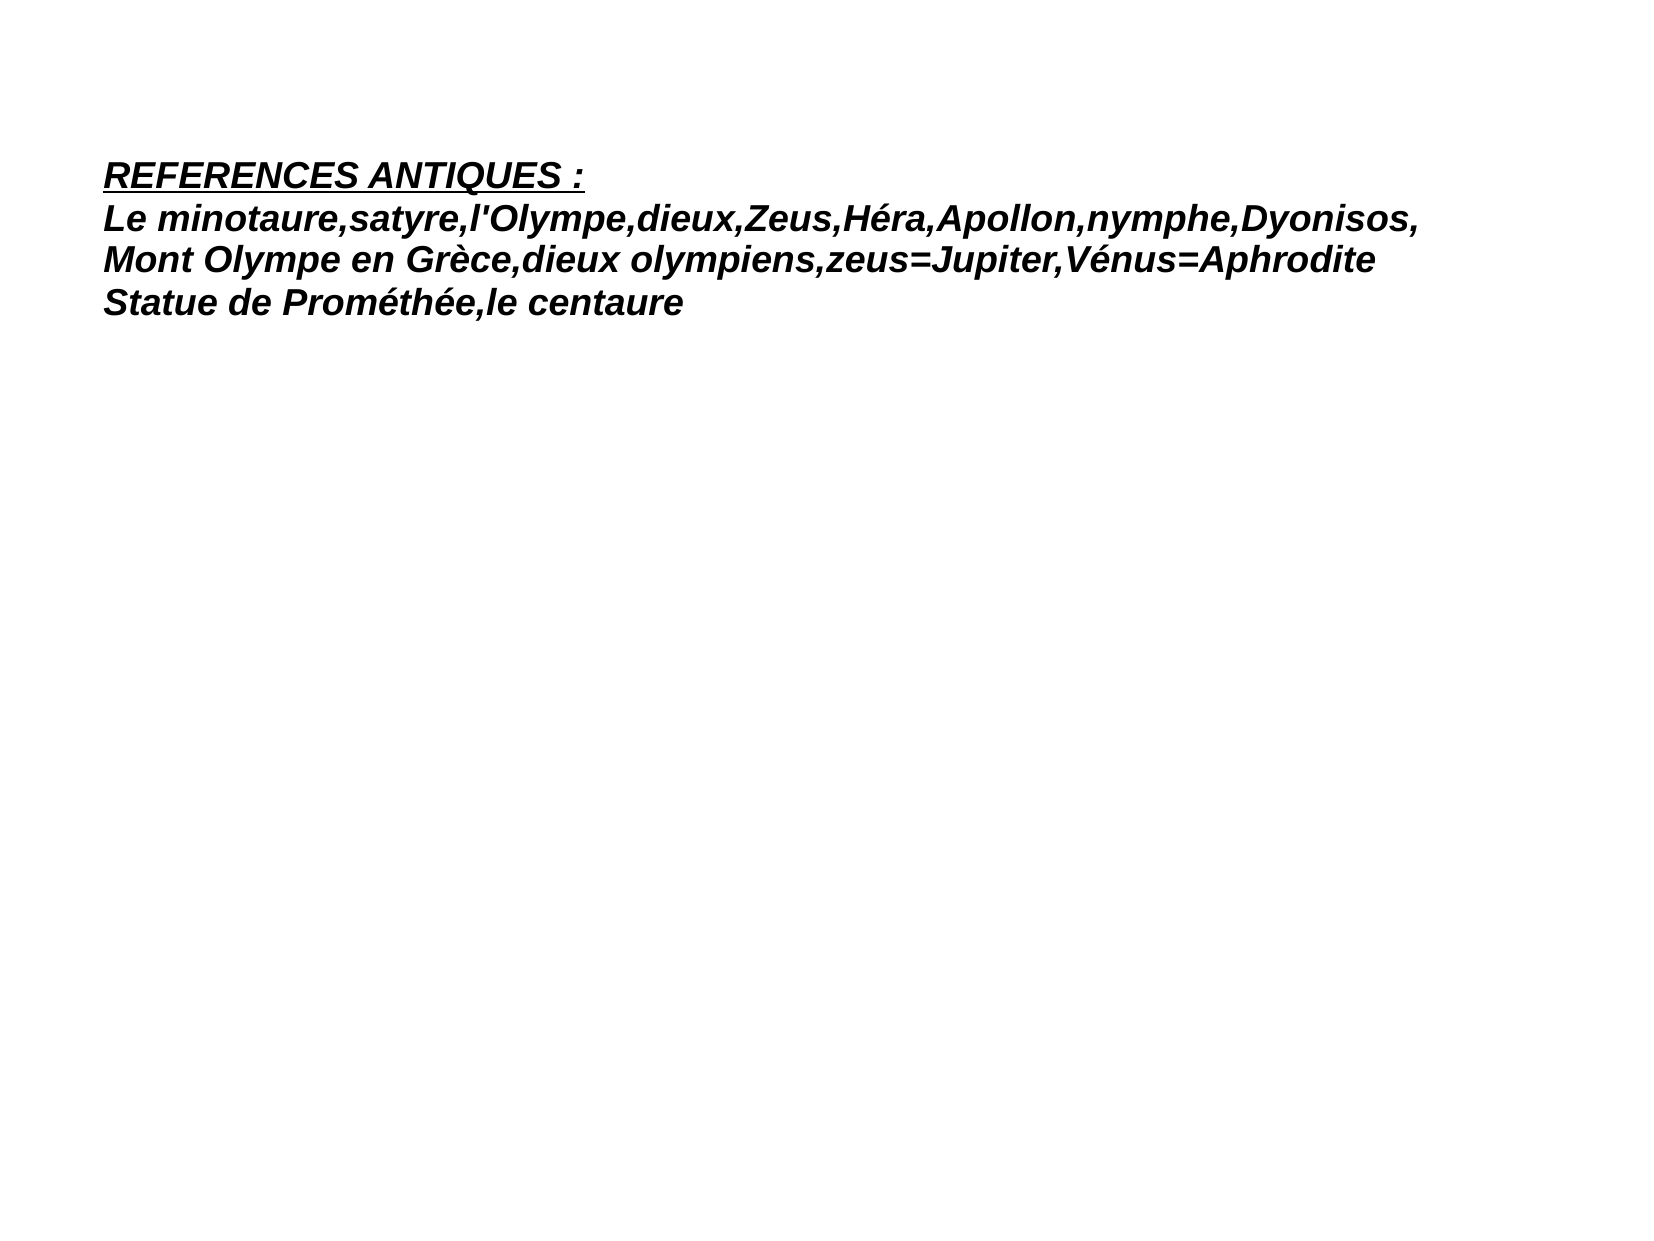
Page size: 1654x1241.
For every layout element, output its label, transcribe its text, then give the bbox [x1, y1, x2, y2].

text_box REFERENCES ANTIQUES : Le minotaure,satyre,l'Olympe,dieux,Zeus,Héra,Apollon,nymphe,Dyonisos, Mont Olympe en Grèce,dieux olympiens,zeus=Jupiter,Vénus=Aphrodite Statue de Prométhée,le centaure [88, 147, 1437, 331]
